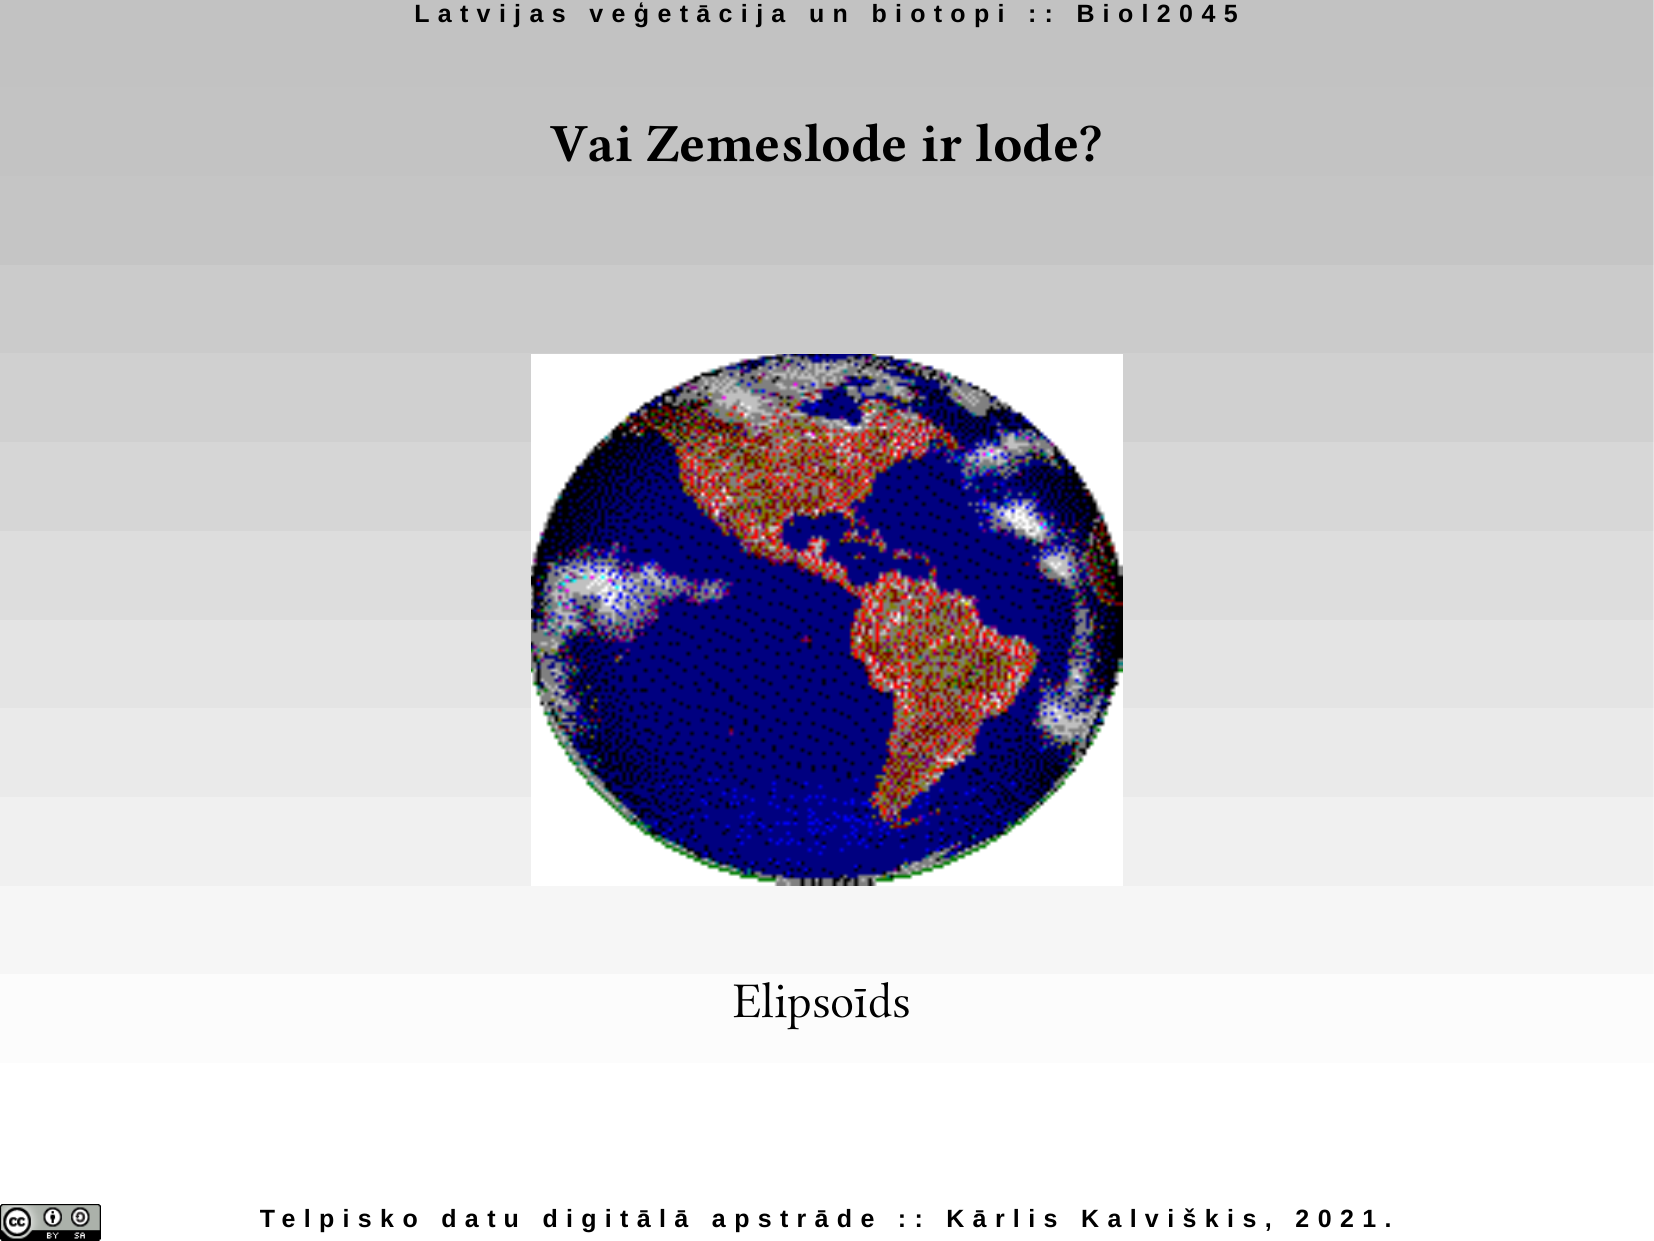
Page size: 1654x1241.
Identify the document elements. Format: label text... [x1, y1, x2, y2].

picture [0, 287, 1654, 1241]
title Vai Zemeslode ir lode? [0, 1, 1654, 287]
text_box Elipsoīds [733, 972, 921, 1086]
